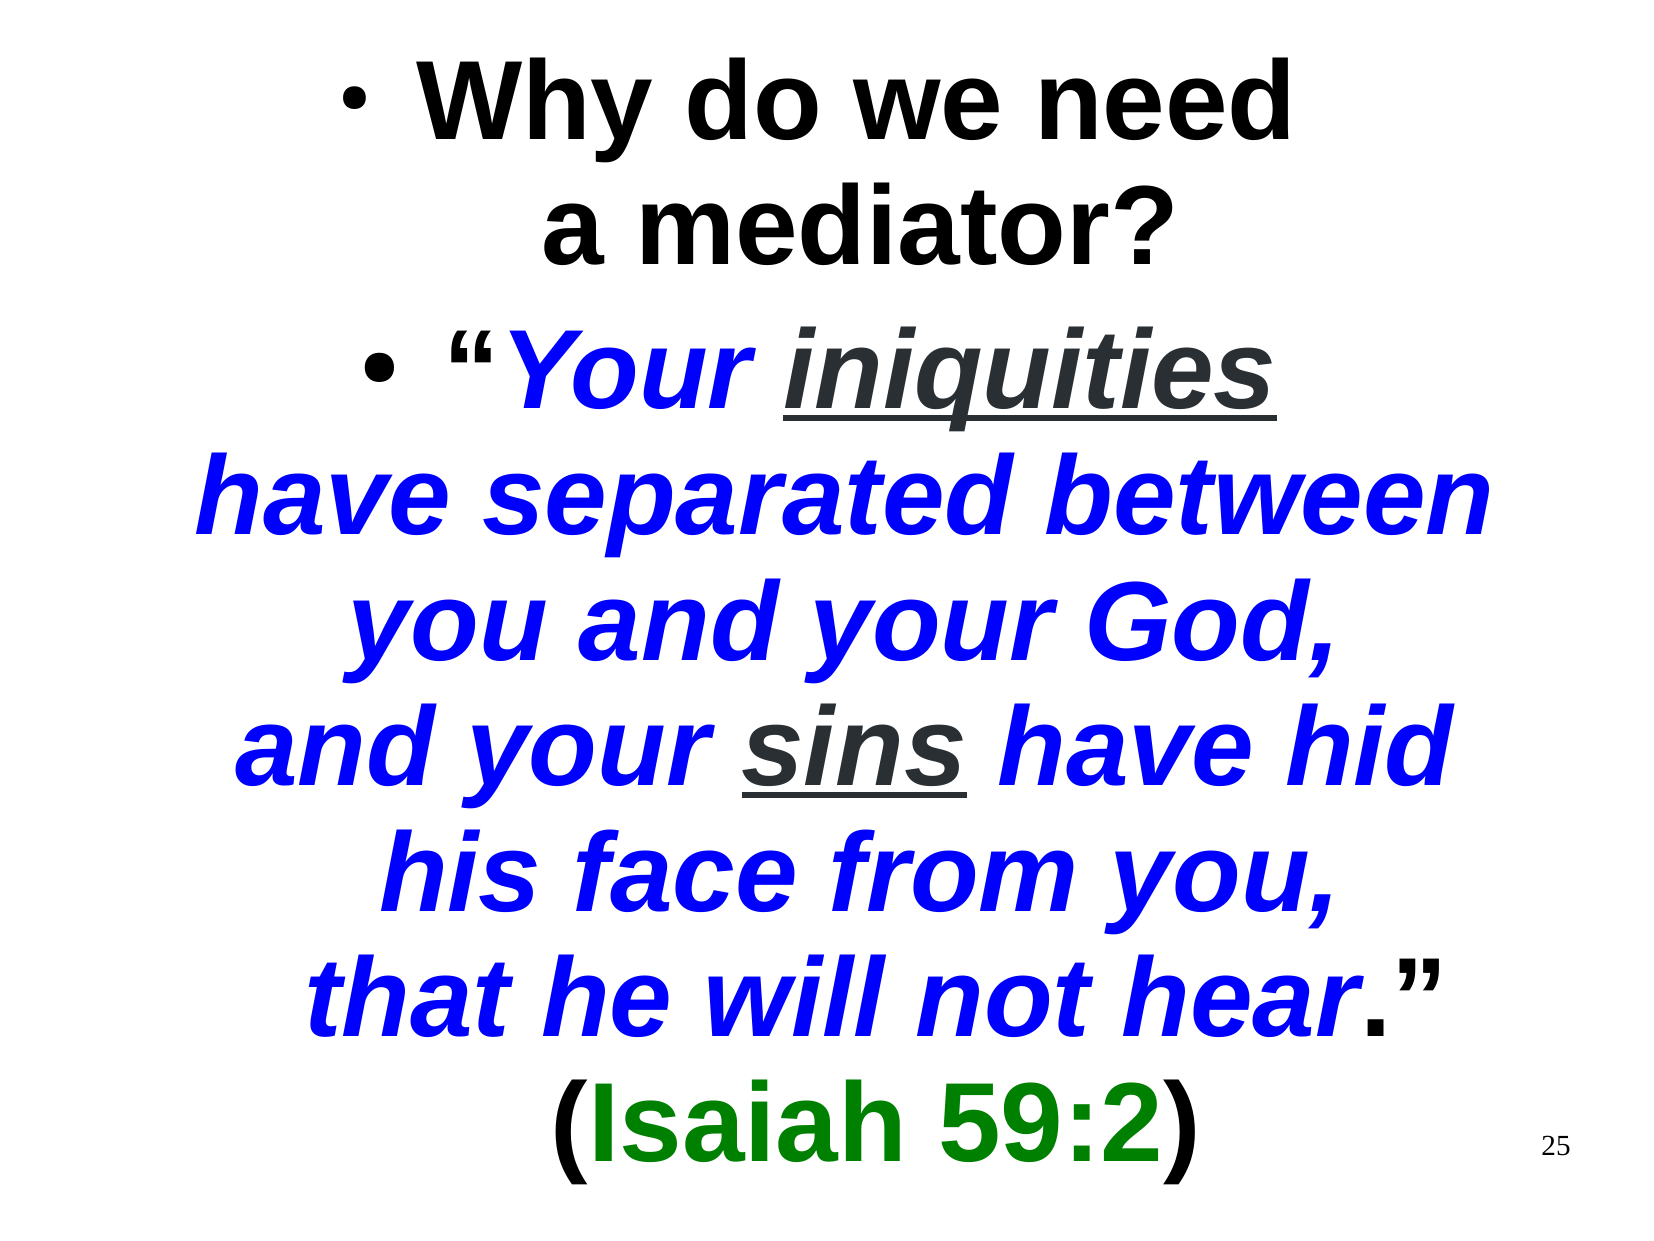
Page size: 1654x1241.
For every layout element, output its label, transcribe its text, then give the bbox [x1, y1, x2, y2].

list Why do we need a mediator? “Your iniquities have separated between you and your God, and your sins have hid his face from you, that he will not hear.” (Isaiah 59:2) [37, 37, 1613, 1238]
